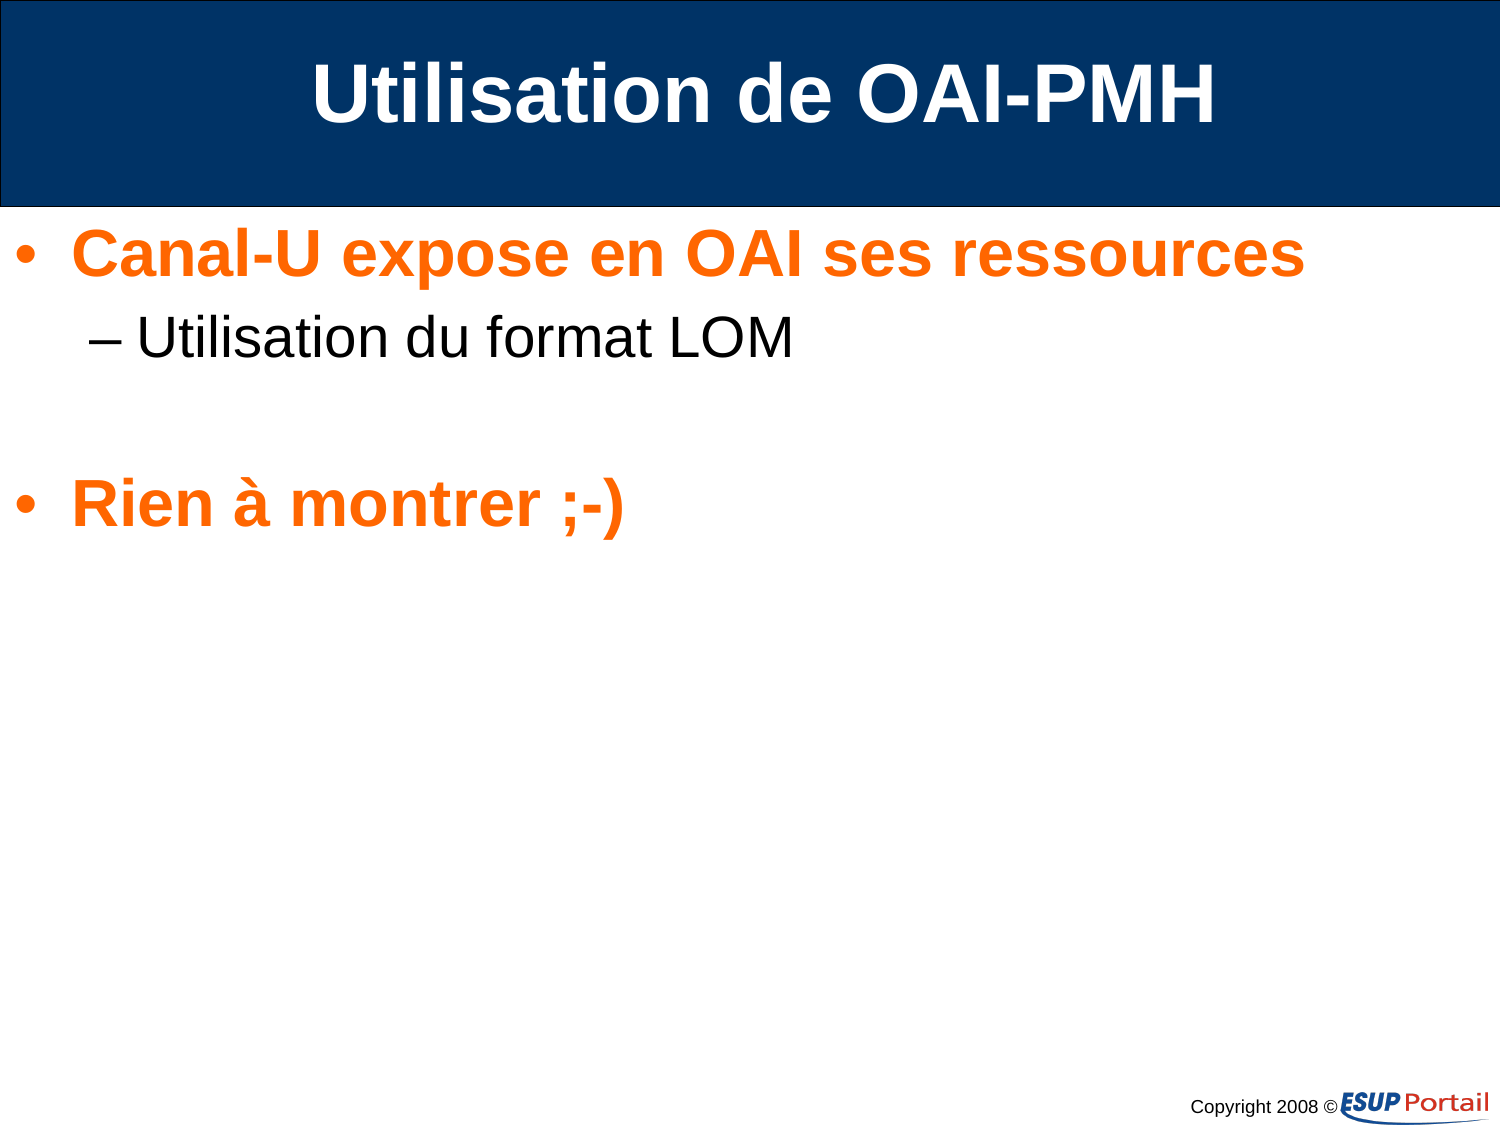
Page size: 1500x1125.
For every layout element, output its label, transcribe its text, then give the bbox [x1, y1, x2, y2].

list Canal-U expose en OAI ses ressources Utilisation du format LOM Rien à montrer ;-) [0, 208, 1500, 1063]
title Utilisation de OAI-PMH [0, 0, 1500, 202]
picture [1340, 1092, 1489, 1125]
